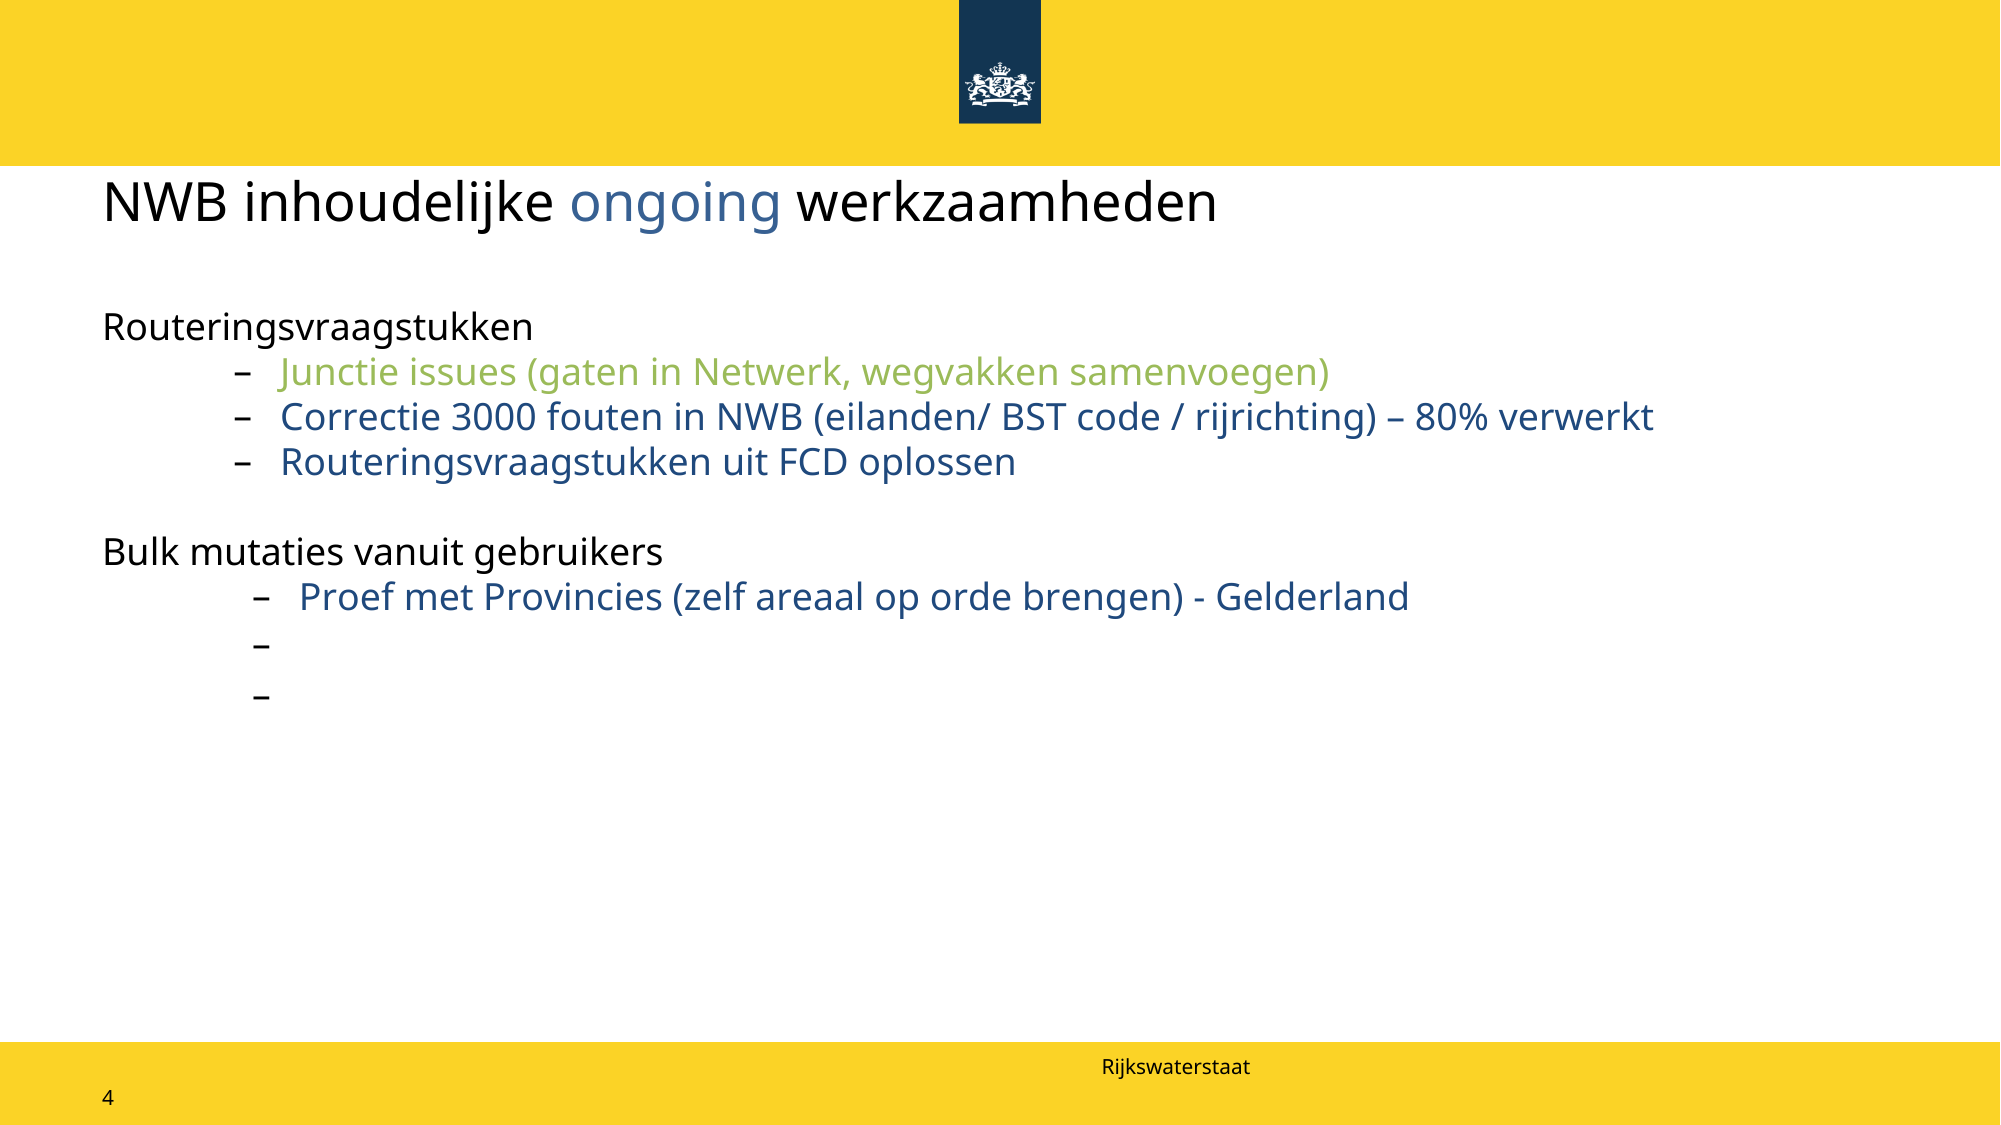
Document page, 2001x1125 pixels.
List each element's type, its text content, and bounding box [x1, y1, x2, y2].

list Routeringsvraagstukken Junctie issues (gaten in Netwerk, wegvakken samenvoegen) Correctie 3000 fouten in NWB (eilanden/ BST code / rijrichting) – 80% verwerkt Routeringsvraagstukken uit FCD oplossen Bulk mutaties vanuit gebruikers Proef met Provincies (zelf areaal op orde brengen) - Gelderland [102, 302, 1940, 1019]
title NWB inhoudelijke ongoing werkzaamheden [102, 162, 1940, 244]
text_box 4 [102, 1084, 519, 1105]
